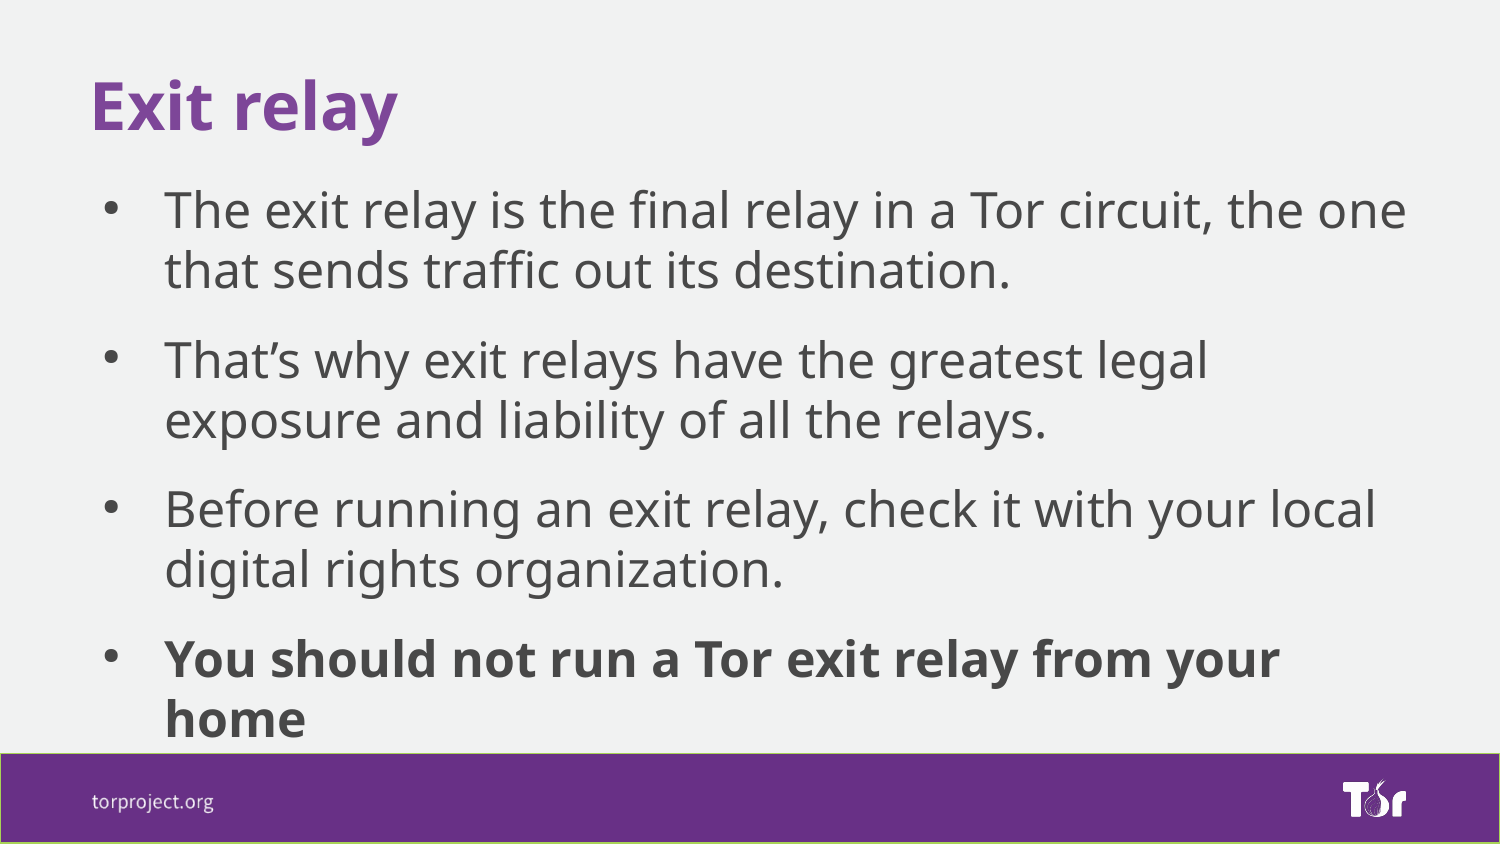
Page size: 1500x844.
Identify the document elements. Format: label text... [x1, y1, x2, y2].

text_box The exit relay is the final relay in a Tor circuit, the one that sends traffic out its destination. That’s why exit relays have the greatest legal exposure and liability of all the relays. Before running an exit relay, check it with your local digital rights organization. You should not run a Tor exit relay from your home [75, 171, 1425, 728]
text_box Exit relay [75, 33, 1425, 171]
picture [75, 780, 604, 821]
picture [1343, 778, 1406, 817]
